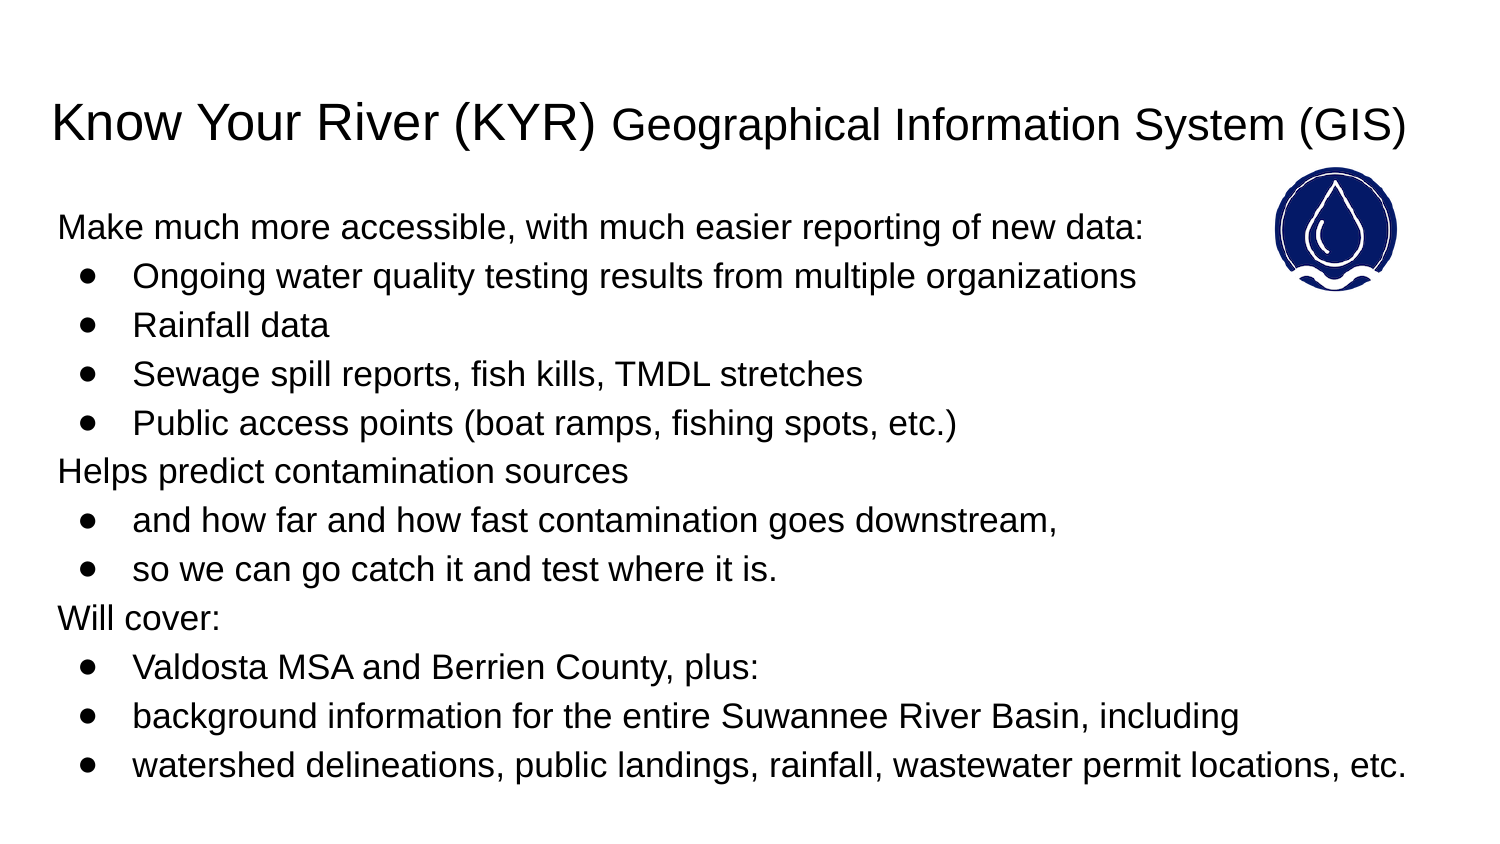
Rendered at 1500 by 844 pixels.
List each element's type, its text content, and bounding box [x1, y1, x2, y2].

list Make much more accessible, with much easier reporting of new data: Ongoing water quality testing results from multiple organizations Rainfall data Sewage spill reports, fish kills, TMDL stretches Public access points (boat ramps, fishing spots, etc.) Helps predict contamination sources and how far and how fast contamination goes downstream, so we can go catch it and test where it is. Will cover: Valdosta MSA and Berrien County, plus: background information for the entire Suwannee River Basin, including watershed delineations, public landings, rainfall, wastewater permit locations, etc. [57, 182, 1455, 844]
picture [1266, 166, 1402, 303]
title Know Your River (KYR) Geographical Information System (GIS) [51, 72, 1449, 167]
